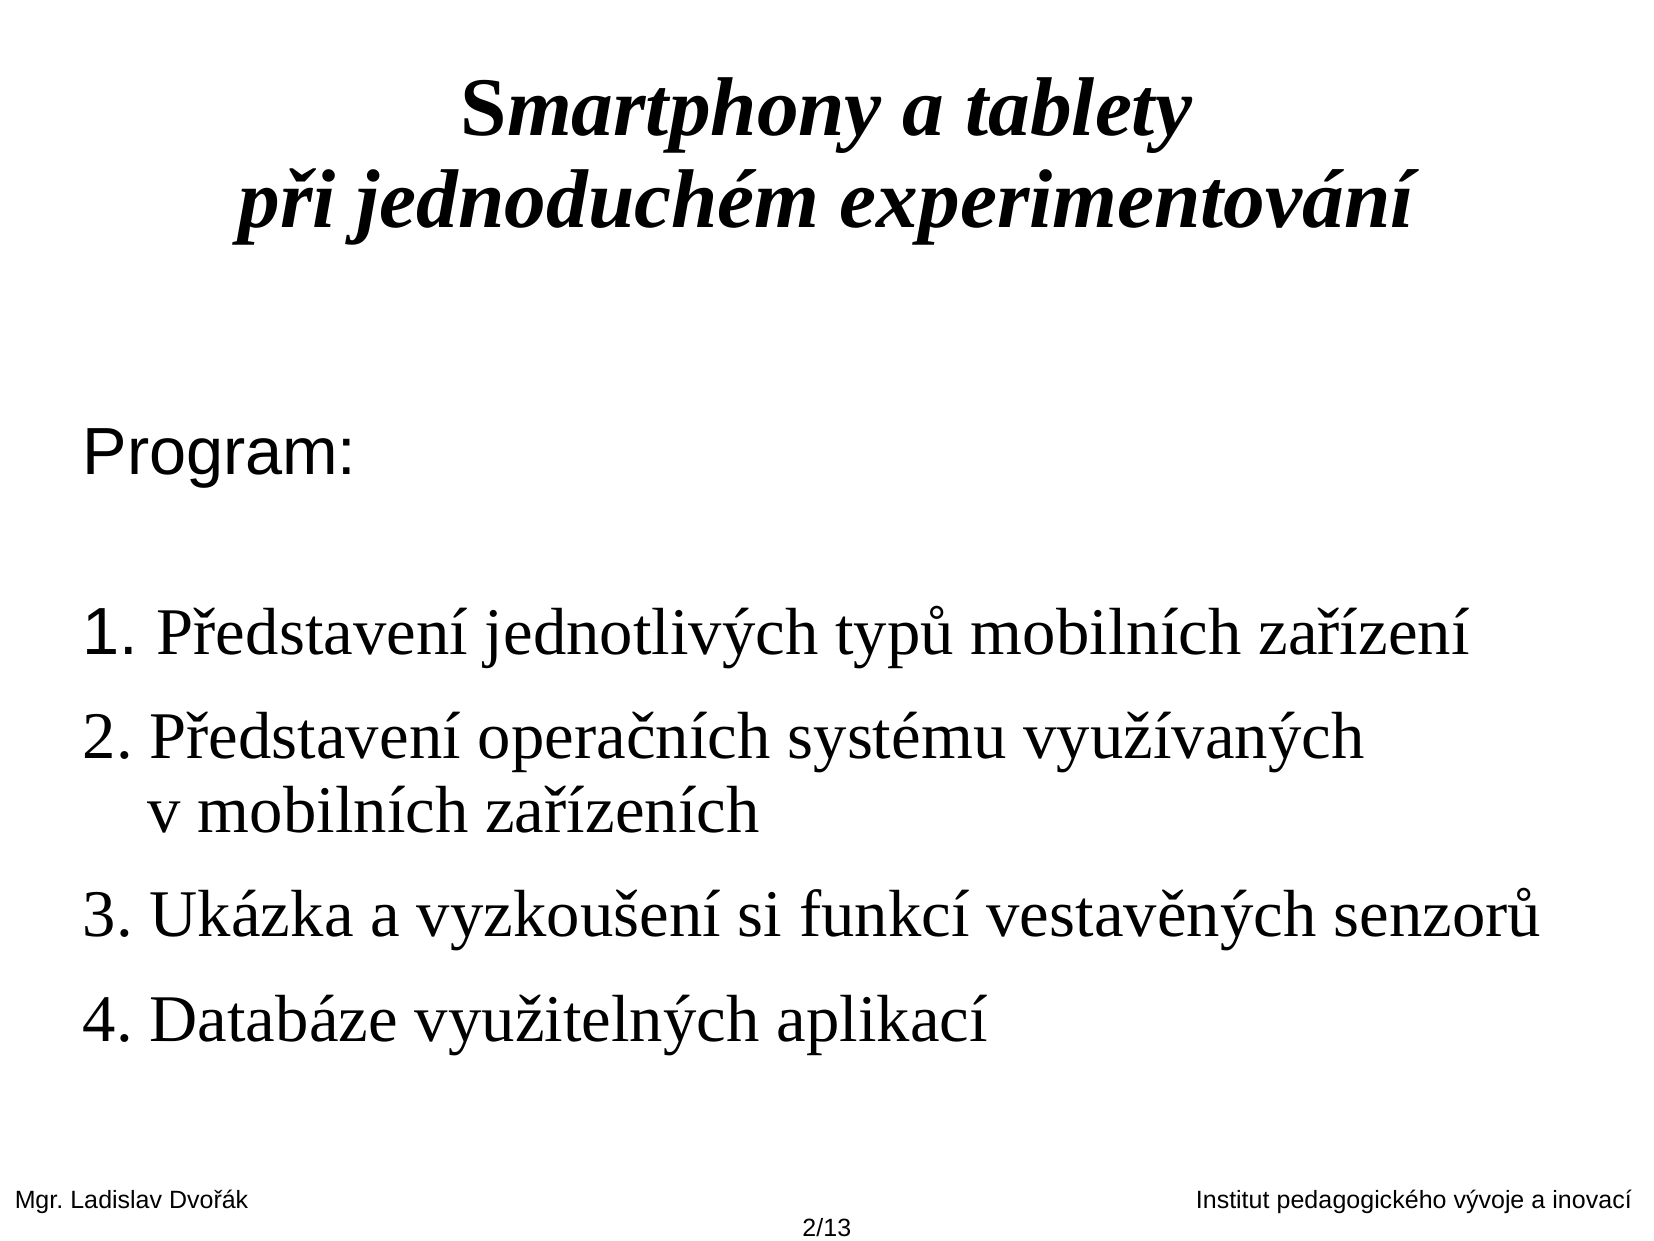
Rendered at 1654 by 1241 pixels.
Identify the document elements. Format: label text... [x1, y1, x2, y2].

subtitle Program: Představení jednotlivých typů mobilních zařízení Představení operačních systému využívaných v mobilních zařízeních Ukázka a vyzkoušení si funkcí vestavěných senzorů Databáze využitelných aplikací [82, 414, 1571, 1056]
title Smartphony a tablety při jednoduchém experimentování [82, 49, 1571, 257]
text_box Mgr. Ladislav Dvořák Institut pedagogického vývoje a inovací <číslo>/13 [0, 1177, 1654, 1241]
